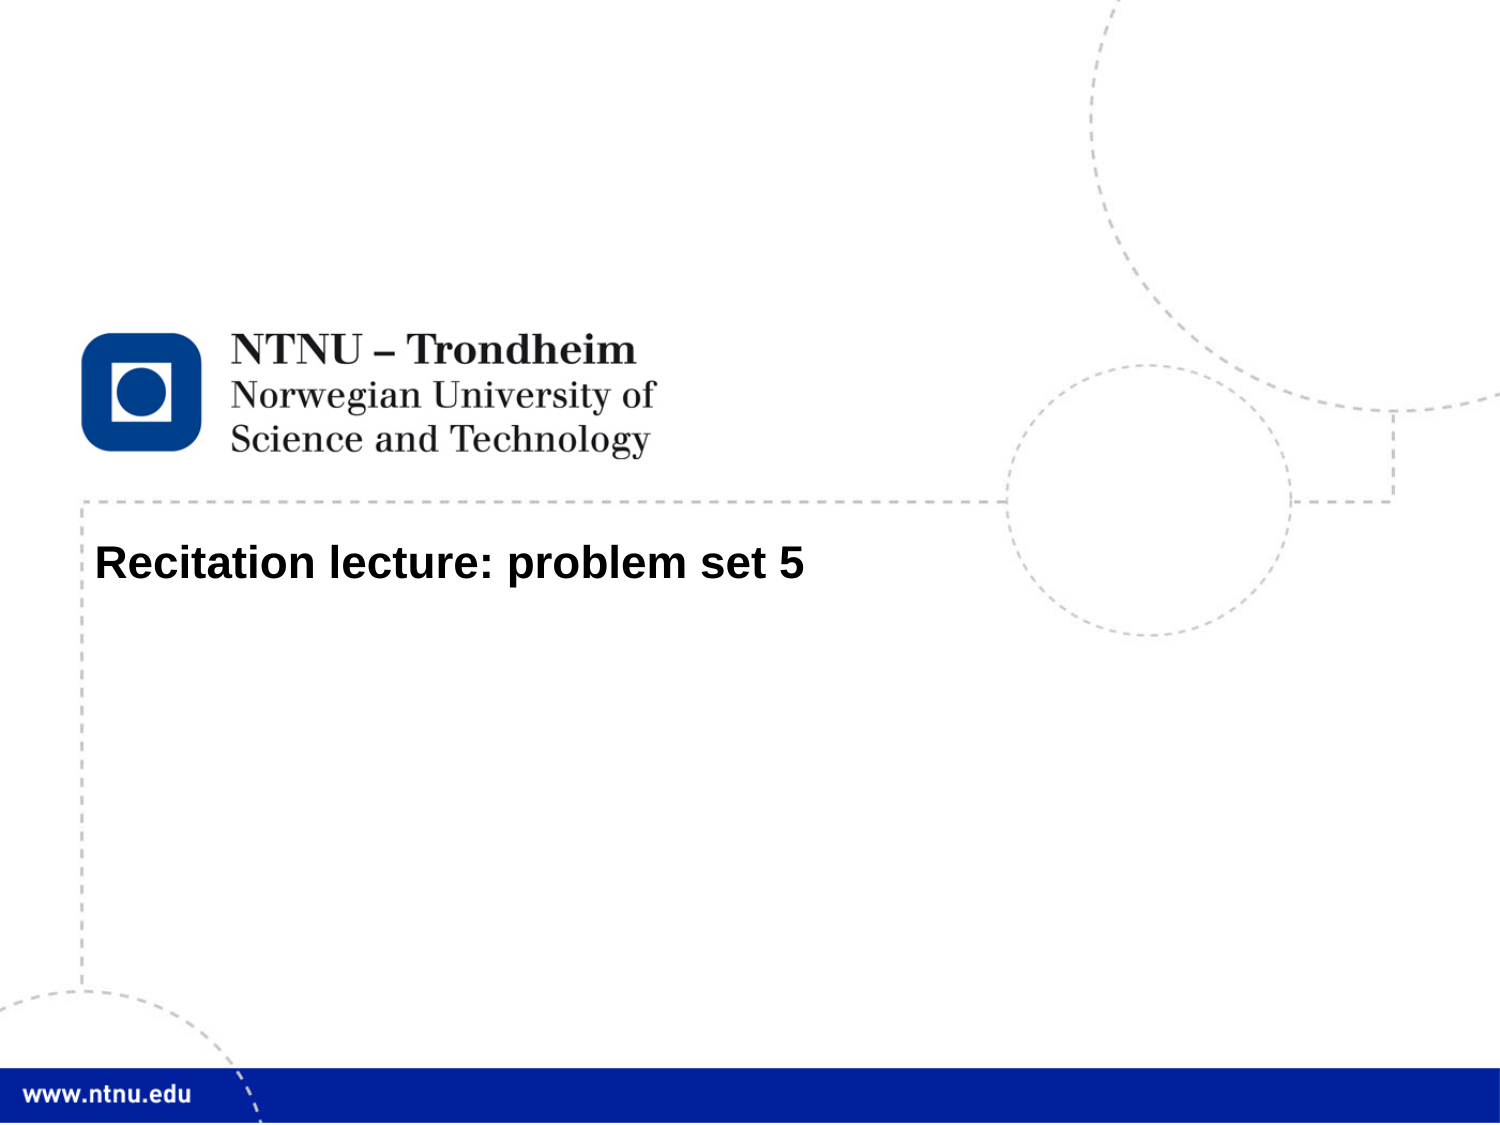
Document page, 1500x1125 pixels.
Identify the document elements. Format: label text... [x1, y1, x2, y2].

text_box Recitation lecture: problem set 5 [15, 525, 970, 596]
picture [0, 0, 1500, 1125]
